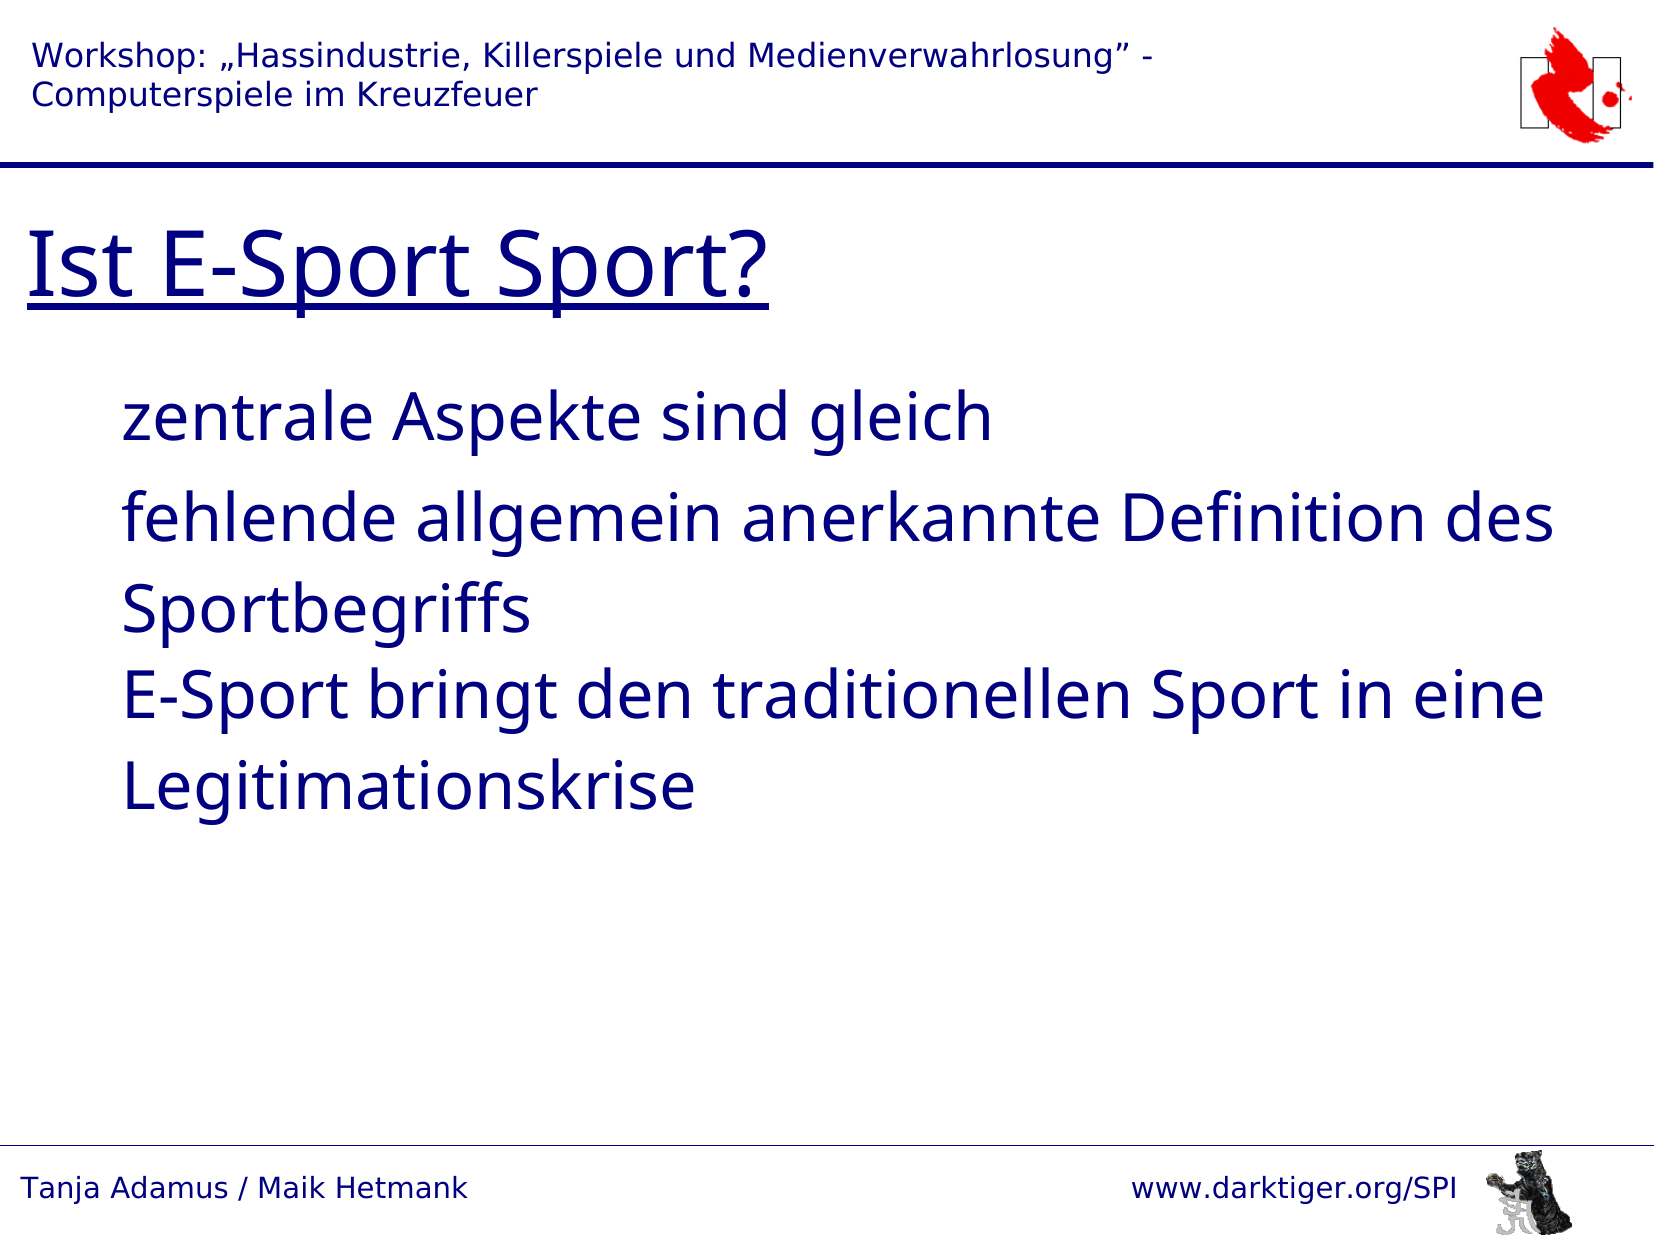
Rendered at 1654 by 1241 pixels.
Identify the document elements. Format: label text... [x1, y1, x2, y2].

text_box zentrale Aspekte sind gleich [106, 362, 1565, 459]
picture [1503, 16, 1632, 148]
text_box Workshop: „Hassindustrie, Killerspiele und Medienverwahrlosung” - Computerspiele im Kreuzfeuer [16, 29, 1418, 178]
text_box fehlende allgemein anerkannte Definition des Sportbegriffs [106, 462, 1595, 639]
text_box E-Sport bringt den traditionellen Sport in eine Legitimationskrise [106, 639, 1595, 817]
text_box Ist E-Sport Sport? [11, 190, 1625, 318]
picture [1486, 1150, 1572, 1235]
